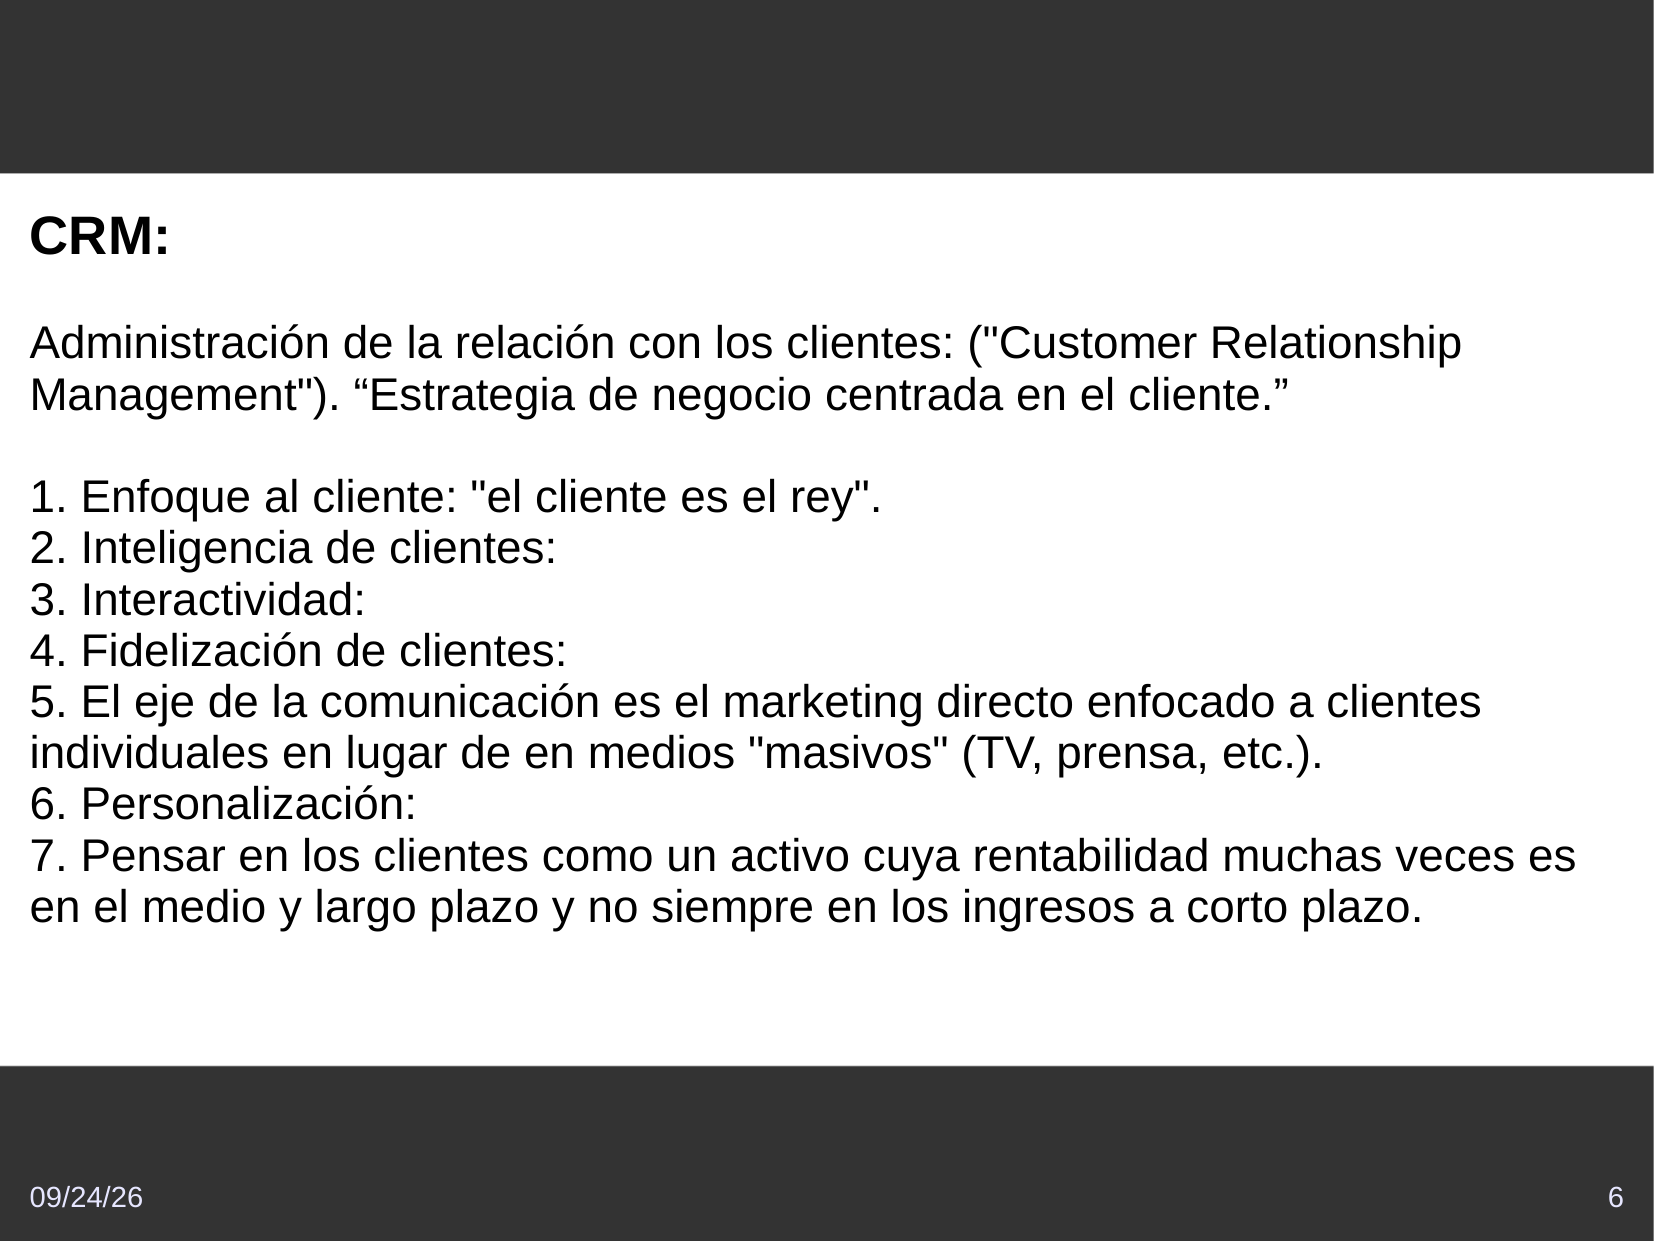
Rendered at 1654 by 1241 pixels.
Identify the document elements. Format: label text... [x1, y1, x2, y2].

title CRM: Administración de la relación con los clientes: ("Customer Relationship Management"). “Estrategia de negocio centrada en el cliente.” 1. Enfoque al cliente: "el cliente es el rey". 2. Inteligencia de clientes: 3. Interactividad: 4. Fidelización de clientes: 5. El eje de la comunicación es el marketing directo enfocado a clientes individuales en lugar de en medios "masivos" (TV, prensa, etc.). 6. Personalización: 7. Pensar en los clientes como un activo cuya rentabilidad muchas veces es en el medio y largo plazo y no siempre en los ingresos a corto plazo. [29, 205, 1625, 1035]
picture [0, 0, 1654, 1241]
